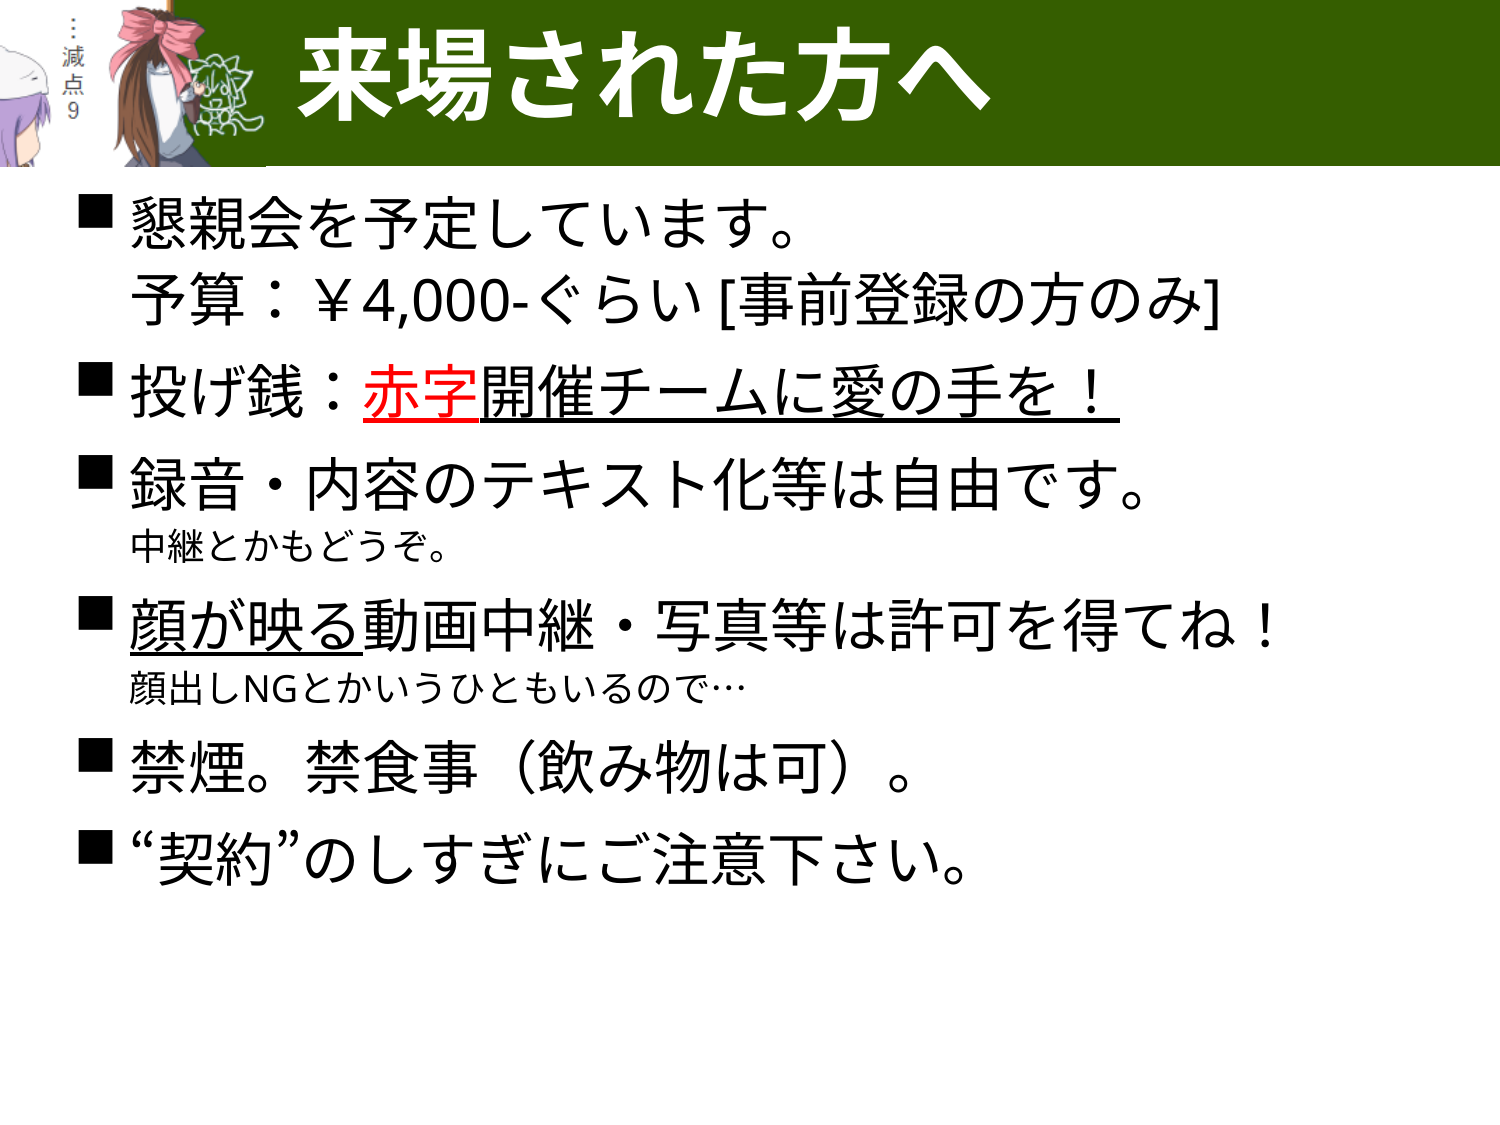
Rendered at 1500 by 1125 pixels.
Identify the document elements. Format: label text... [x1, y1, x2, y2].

list 懇親会を予定しています。 予算：￥4,000-ぐらい [事前登録の方のみ] 投げ銭：赤字開催チームに愛の手を！ 録音・内容のテキスト化等は自由です。 中継とかもどうぞ。 顔が映る動画中継・写真等は許可を得てね！ 顔出しNGとかいうひともいるので… 禁煙。禁食事（飲み物は可）。 “契約”のしすぎにご注意下さい。 [59, 177, 1447, 1108]
picture [0, 0, 266, 167]
title 来場された方へ [295, 0, 1500, 152]
